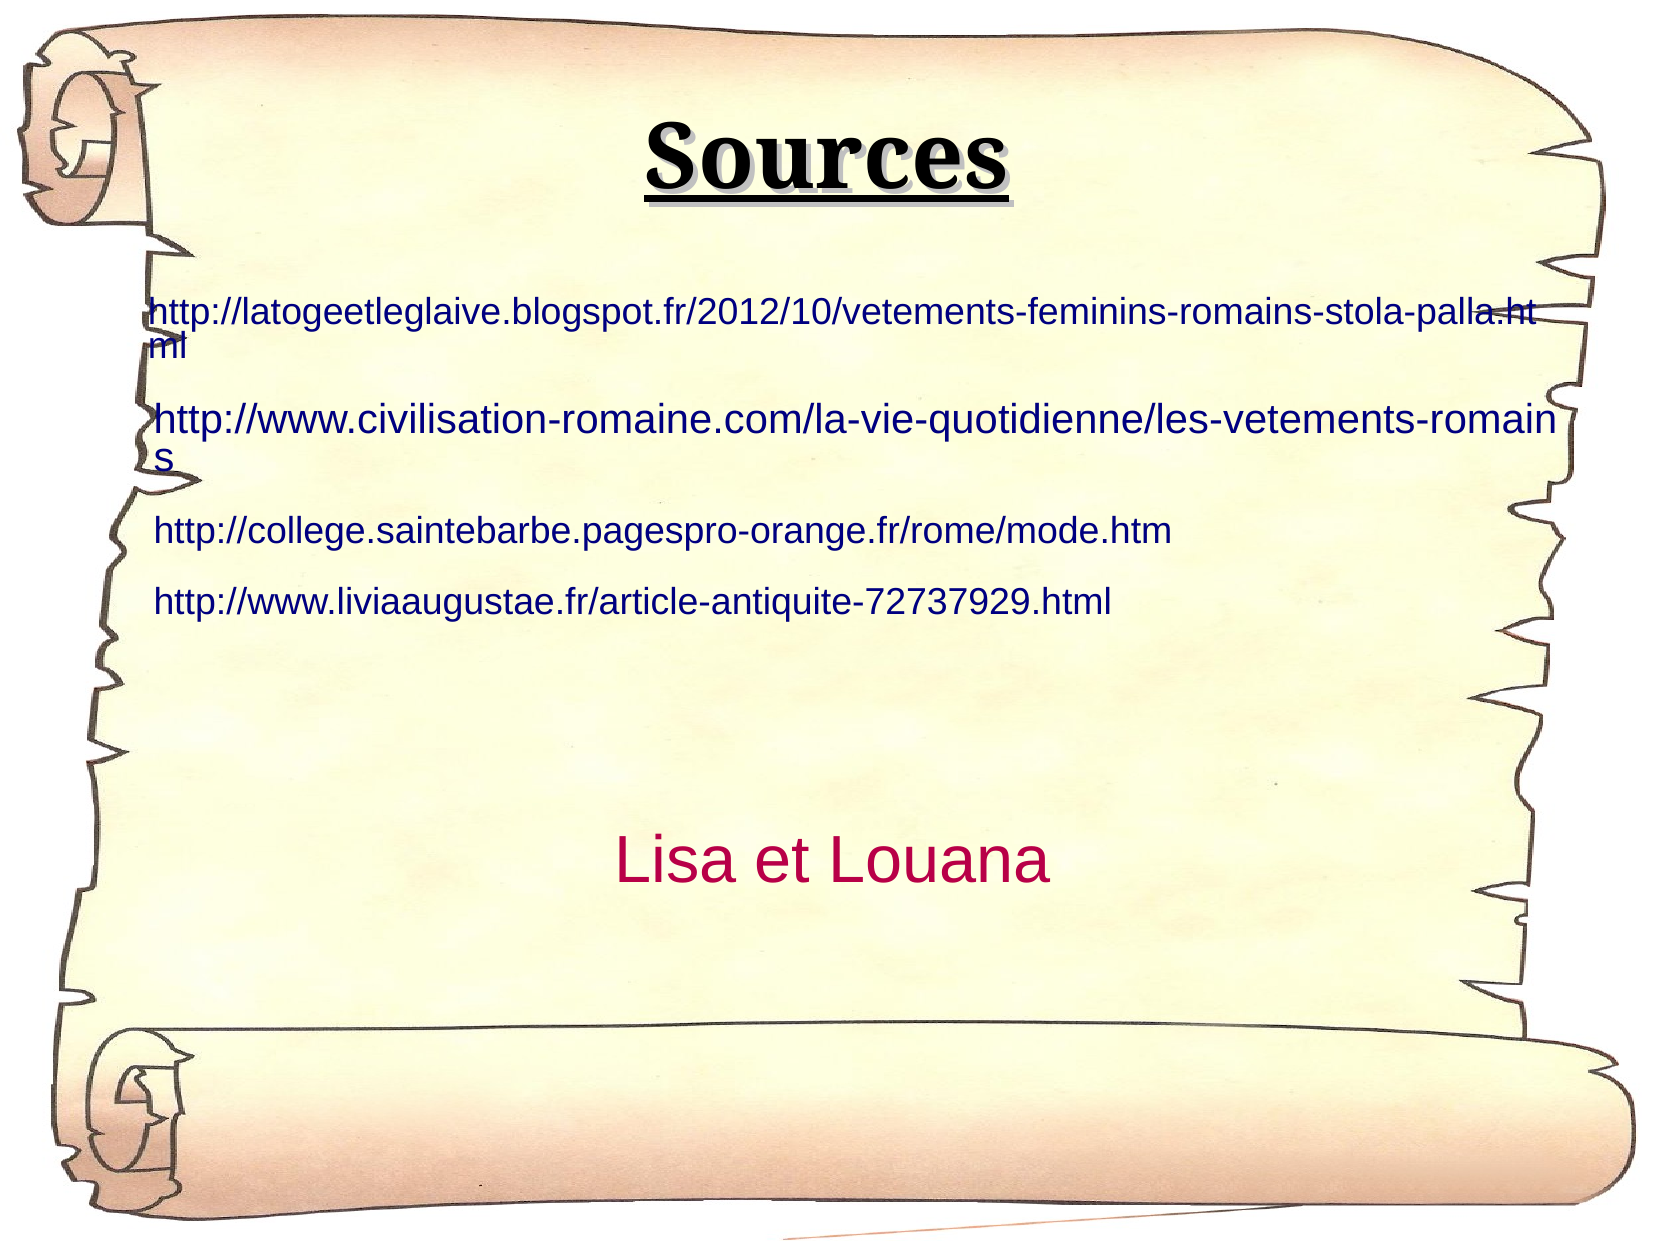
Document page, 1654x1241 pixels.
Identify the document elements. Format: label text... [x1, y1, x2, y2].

list http://latogeetleglaive.blogspot.fr/2012/10/vetements-feminins-romains-stola-palla.html http://www.civilisation-romaine.com/la-vie-quotidienne/les-vetements-romains http://college.saintebarbe.pagespro-orange.fr/rome/mode.htm http://www.liviaaugustae.fr/article-antiquite-72737929.html [82, 290, 1571, 1109]
text_box Lisa et Louana [342, 814, 1323, 905]
picture [0, 0, 1654, 1241]
title Sources [82, 49, 1571, 257]
